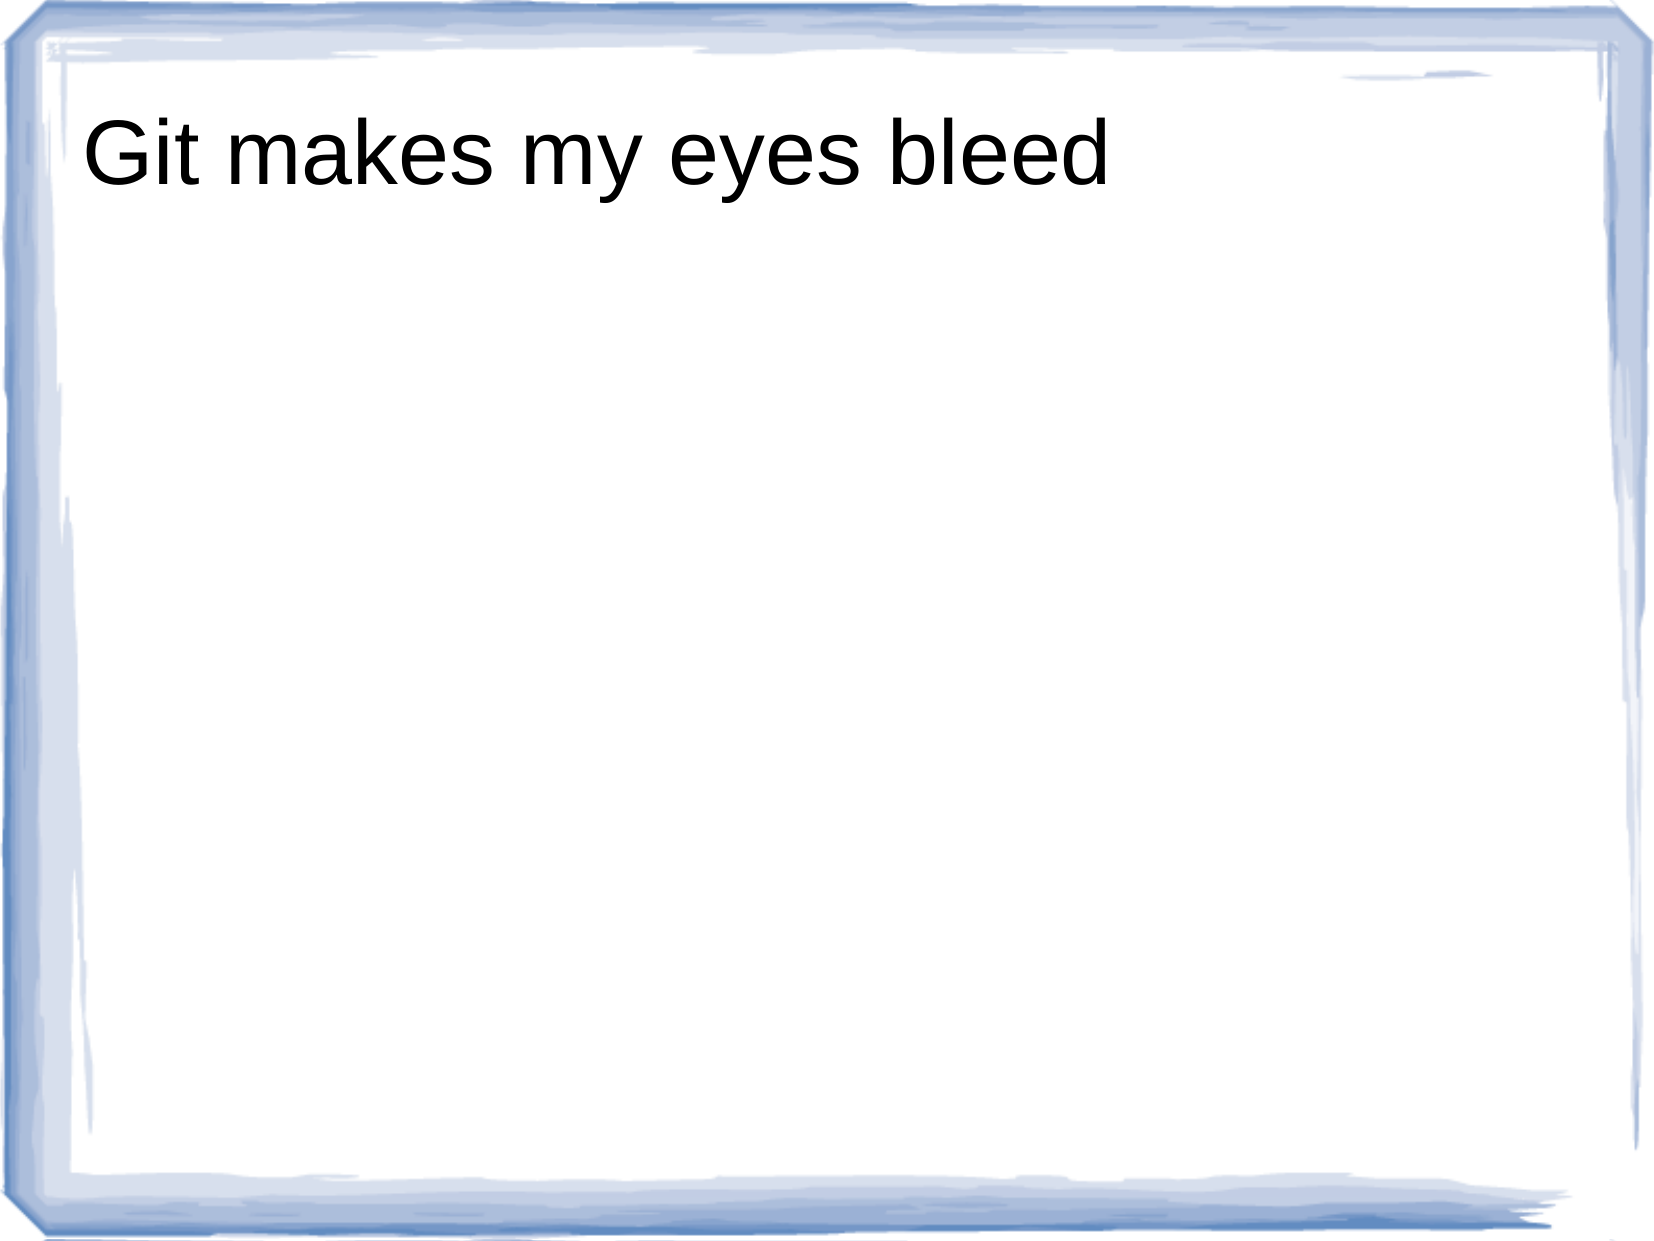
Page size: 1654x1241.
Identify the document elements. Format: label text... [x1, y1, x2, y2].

picture [0, 0, 1654, 1241]
title Git makes my eyes bleed [82, 49, 1571, 257]
